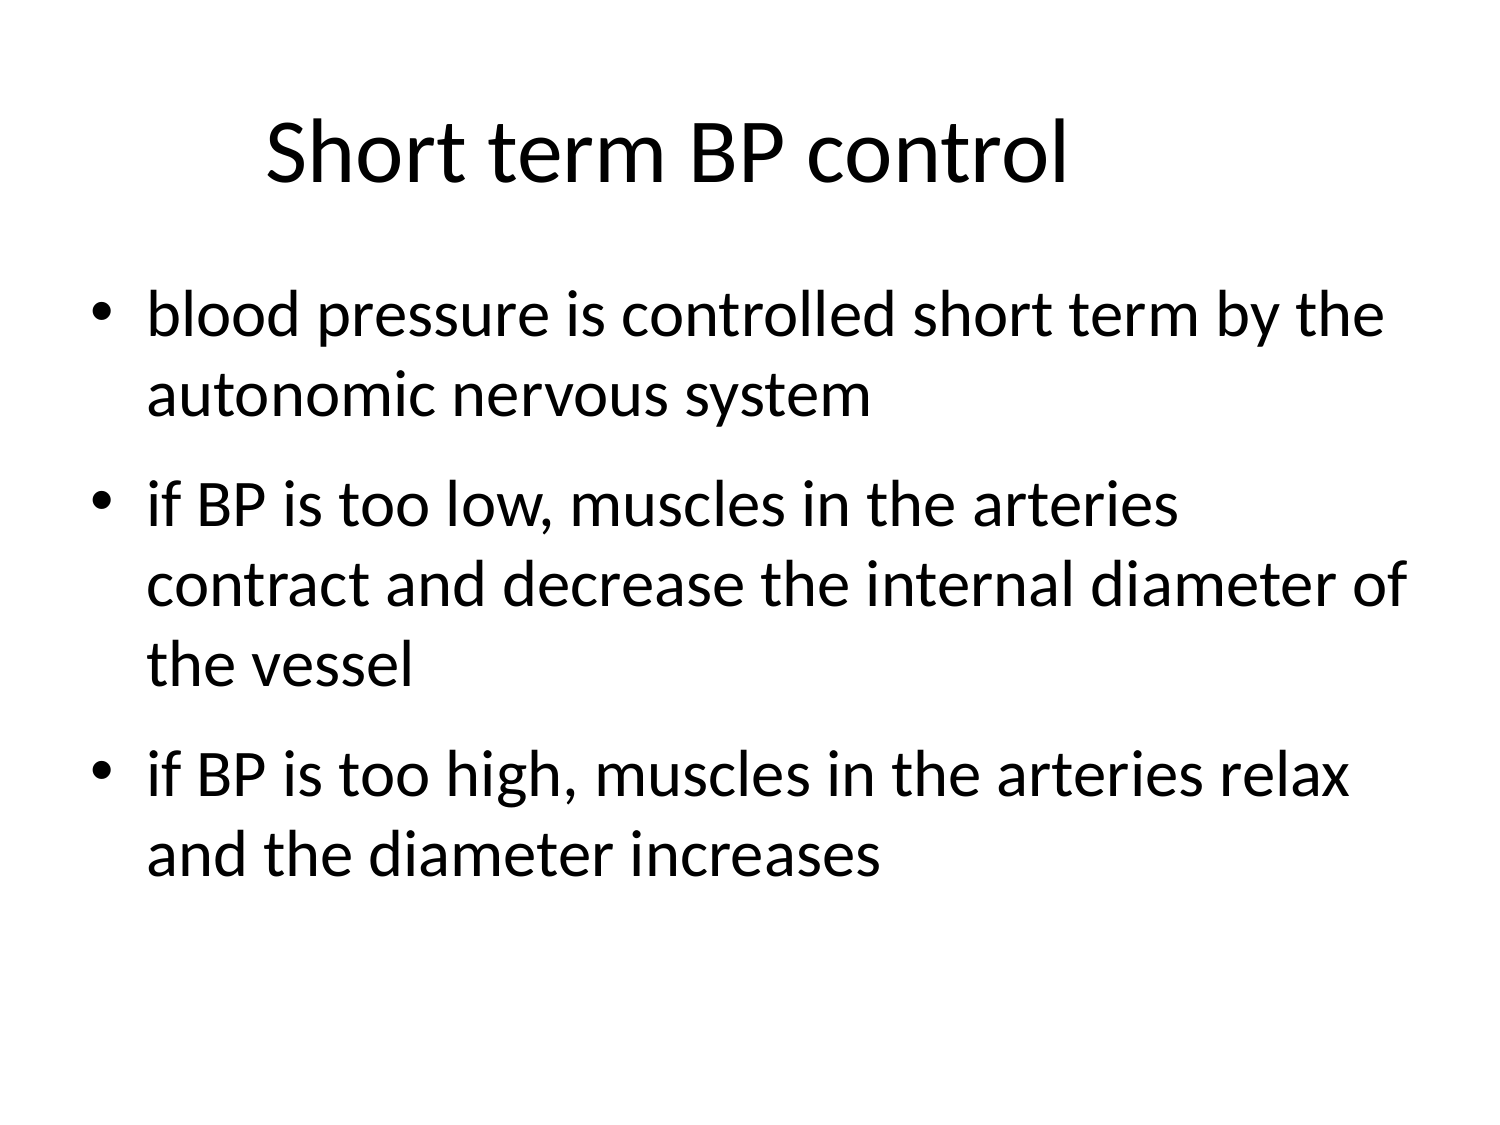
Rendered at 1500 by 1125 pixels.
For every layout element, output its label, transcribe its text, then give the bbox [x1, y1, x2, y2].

list blood pressure is controlled short term by the autonomic nervous system if BP is too low, muscles in the arteries contract and decrease the internal diameter of the vessel if BP is too high, muscles in the arteries relax and the diameter increases [75, 262, 1425, 1005]
title Short term BP control [75, 52, 1263, 240]
